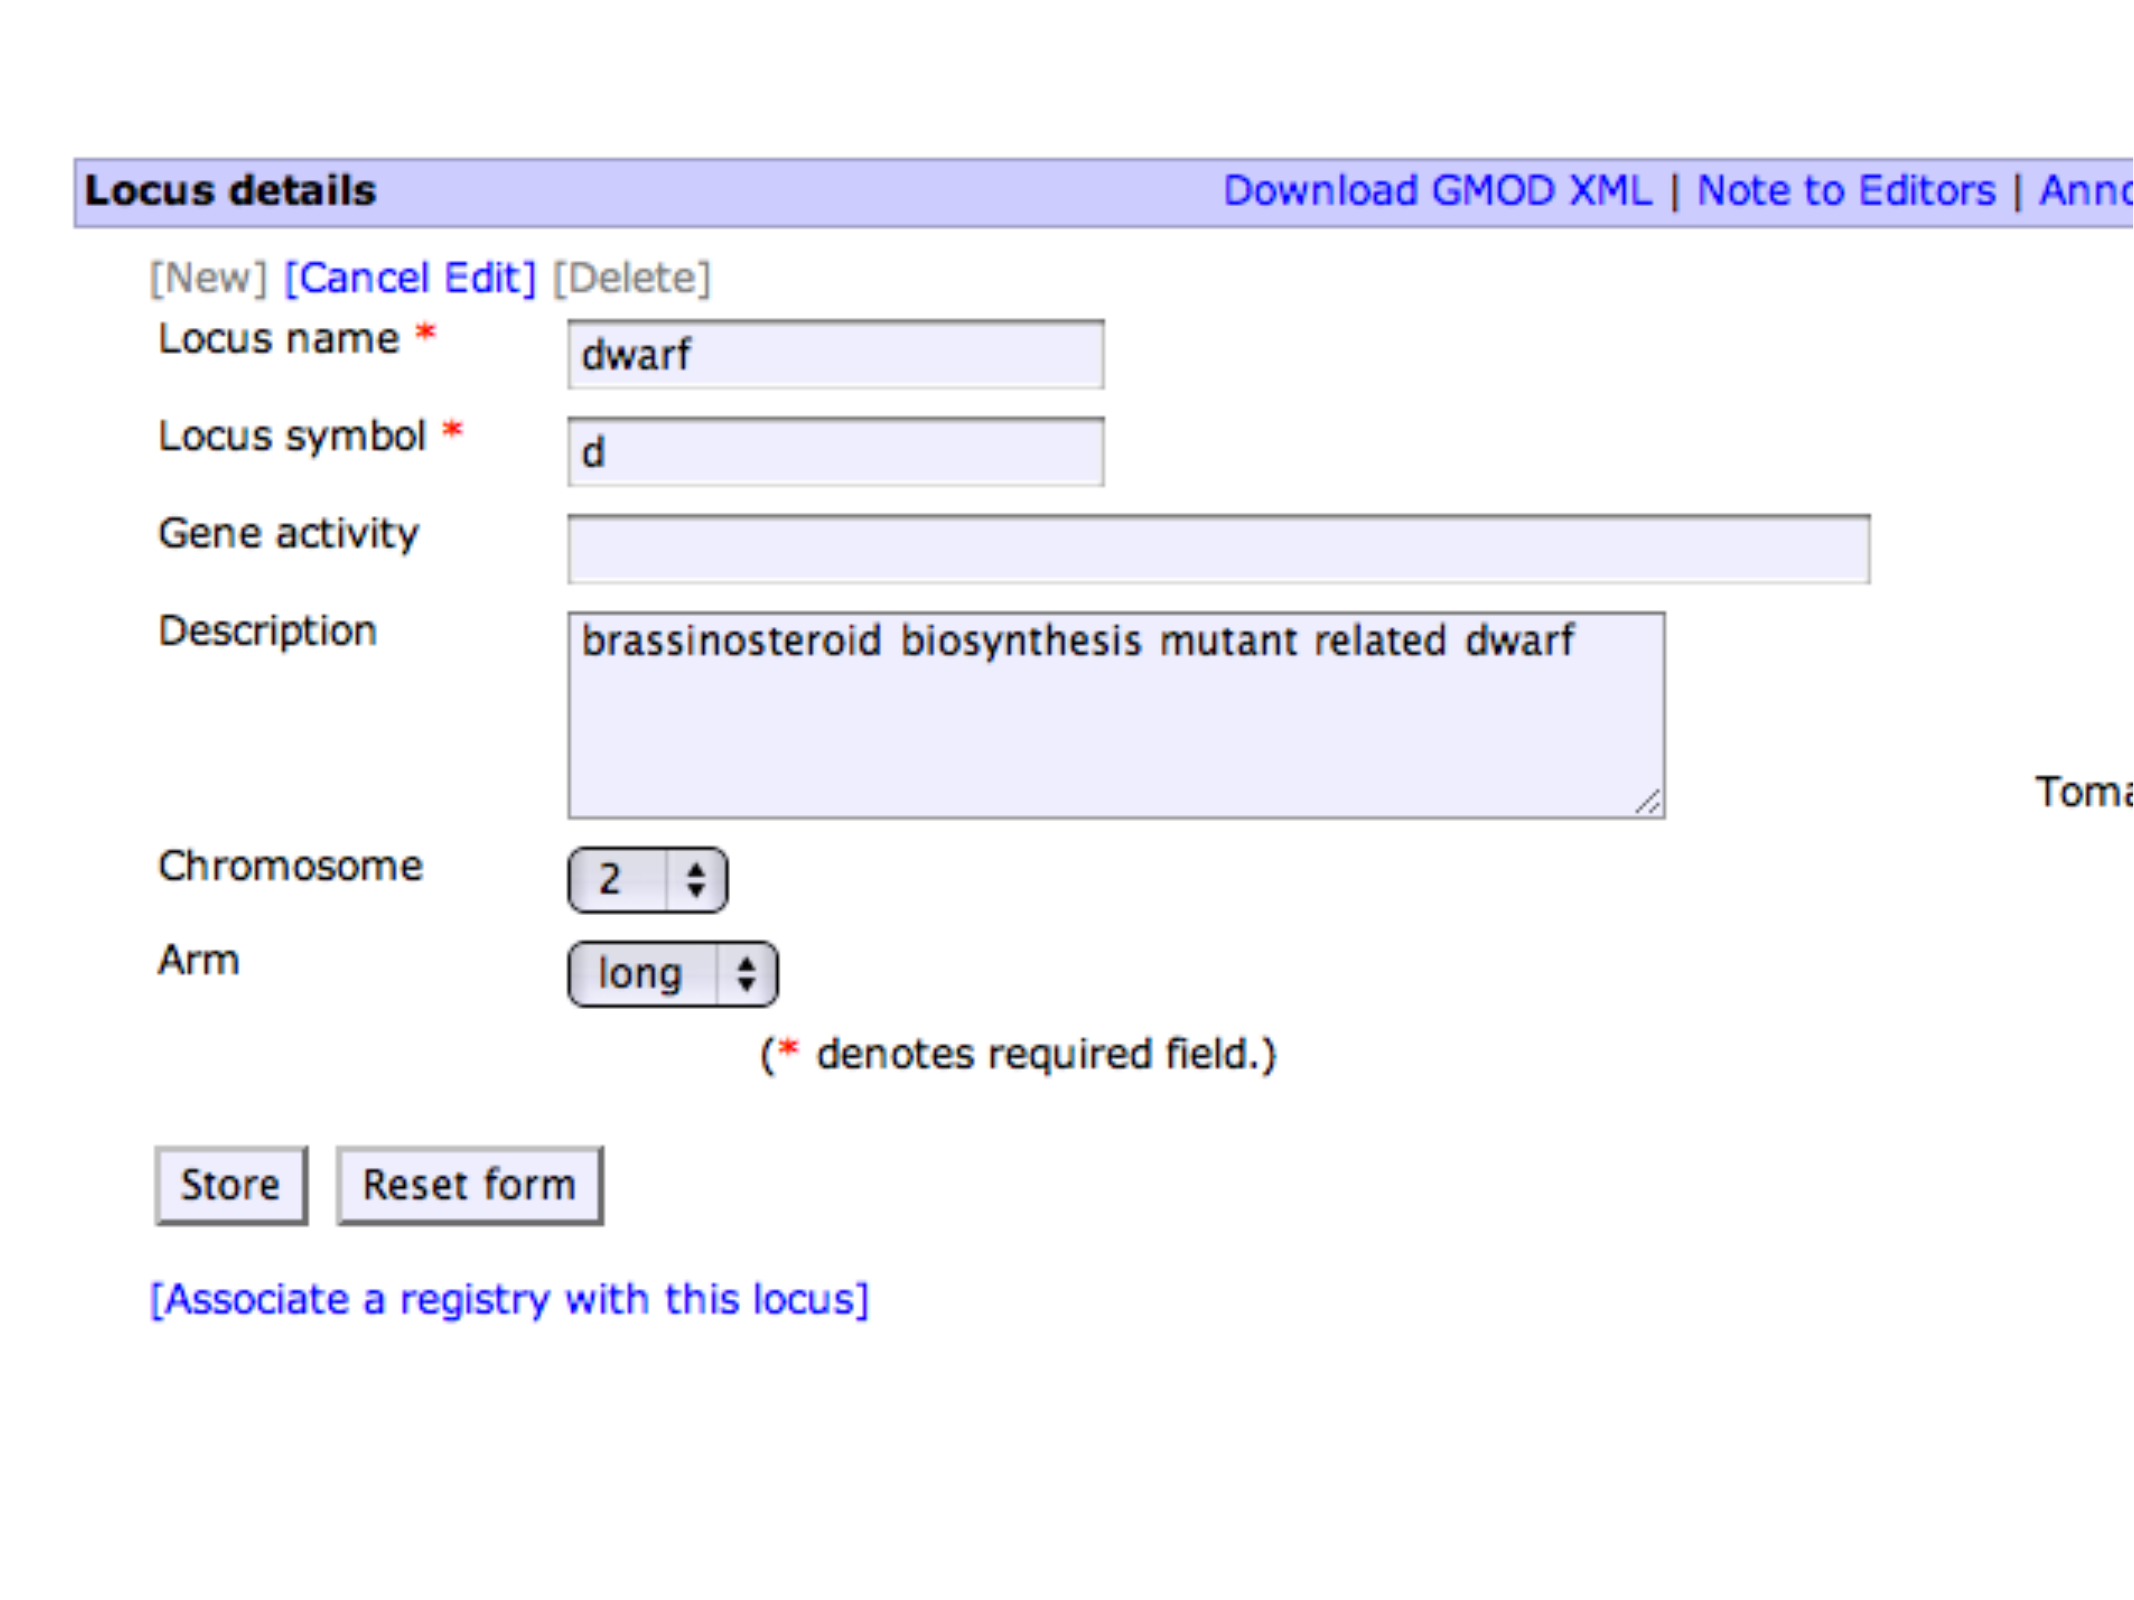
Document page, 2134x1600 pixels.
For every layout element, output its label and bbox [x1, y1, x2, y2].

picture [21, 122, 2134, 1429]
